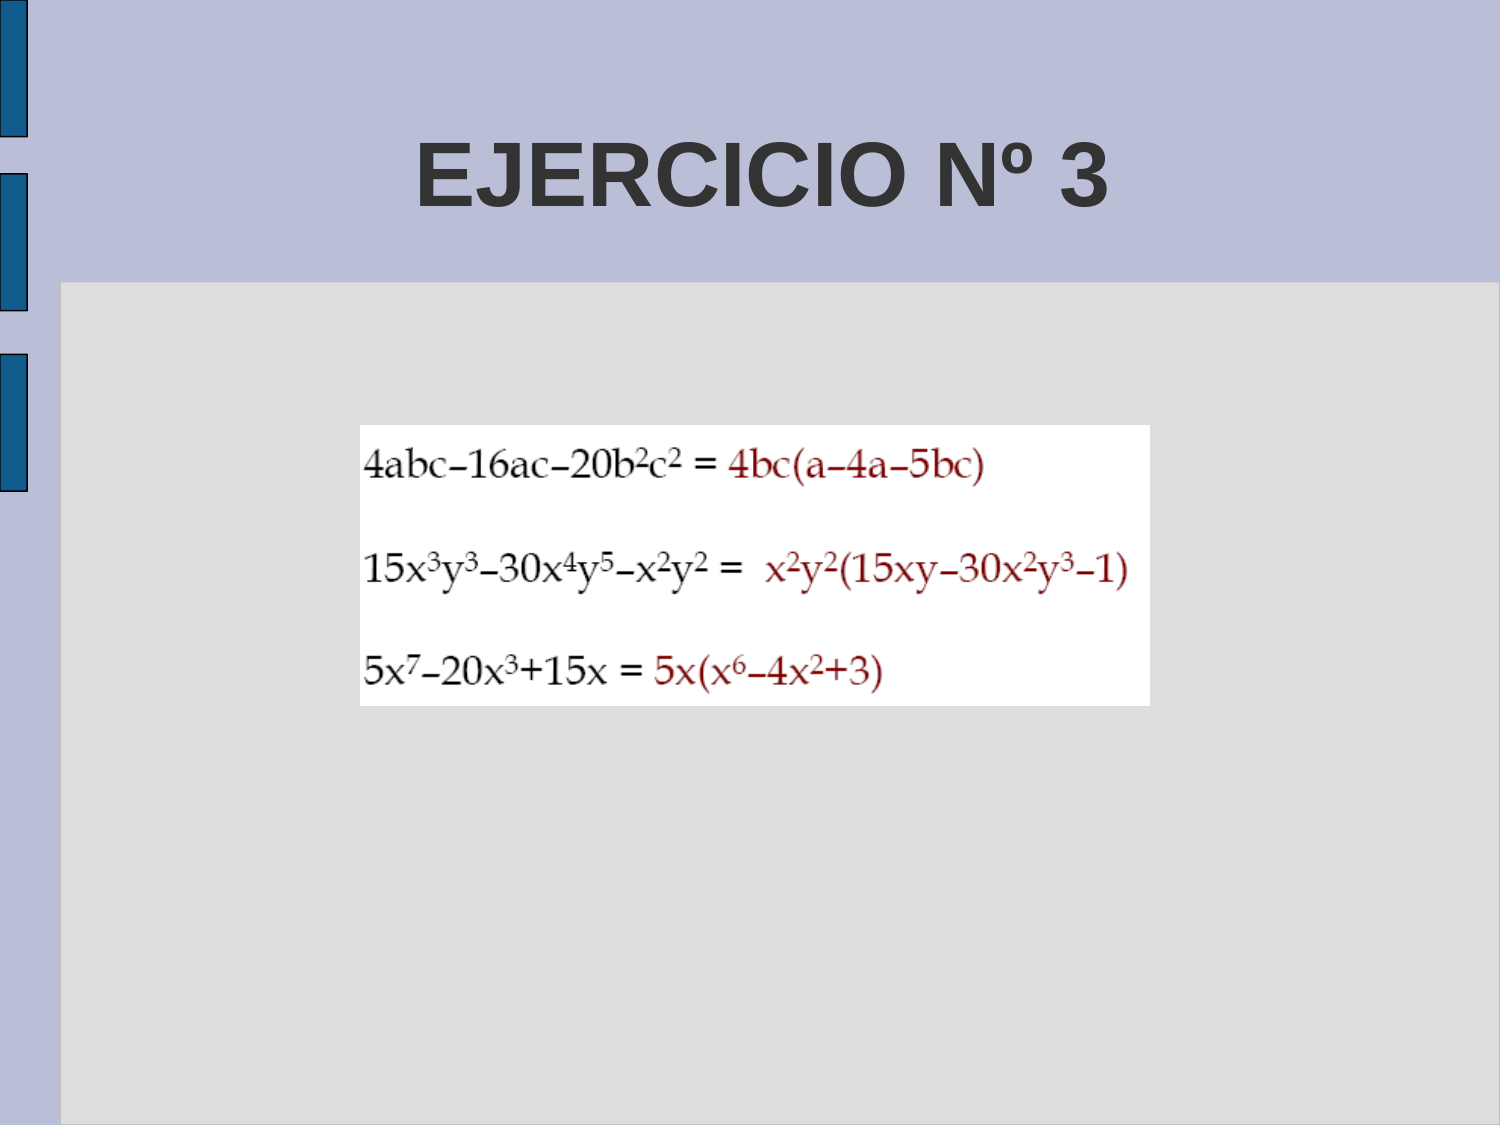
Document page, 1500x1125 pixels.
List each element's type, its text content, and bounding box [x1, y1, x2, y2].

title EJERCICIO Nº 3 [110, 80, 1391, 271]
picture [360, 425, 1150, 706]
